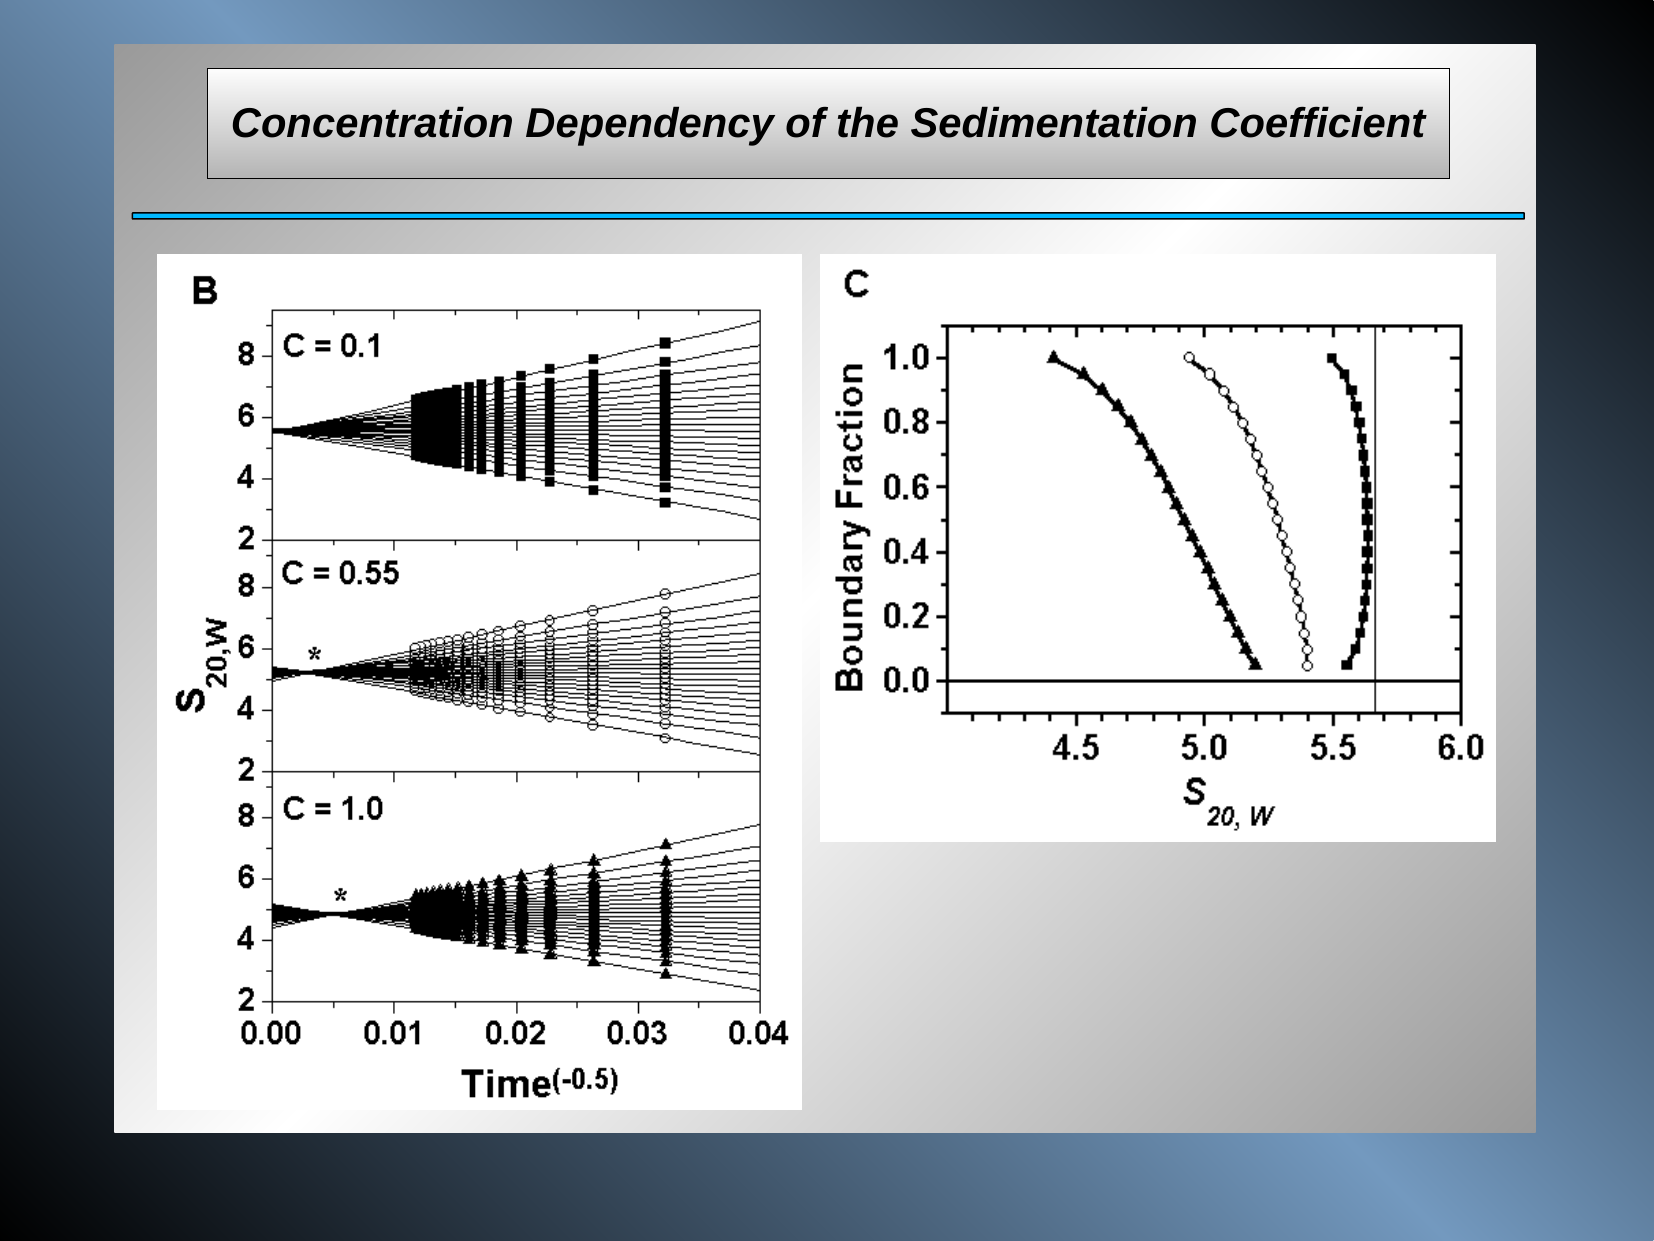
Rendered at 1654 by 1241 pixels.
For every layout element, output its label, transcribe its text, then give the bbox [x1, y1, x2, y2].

text_box Concentration Dependency of the Sedimentation Coefficient [207, 68, 1450, 179]
picture [820, 254, 1496, 842]
picture [157, 254, 802, 1111]
text_box [132, 212, 1525, 219]
